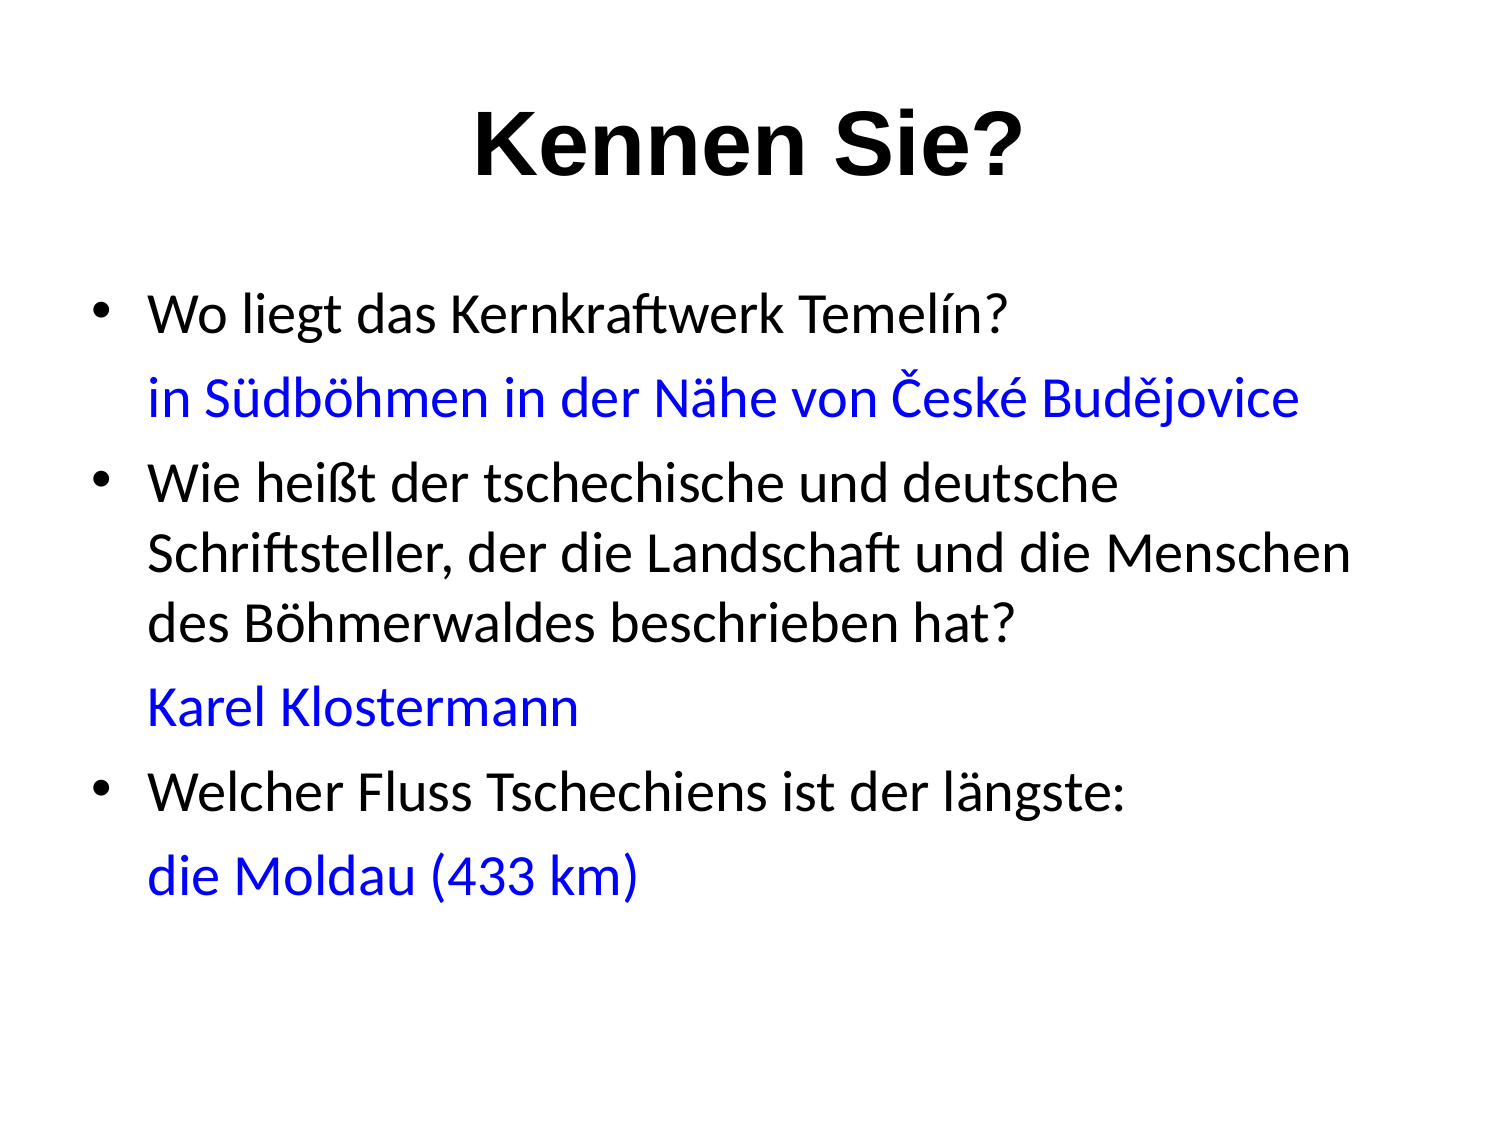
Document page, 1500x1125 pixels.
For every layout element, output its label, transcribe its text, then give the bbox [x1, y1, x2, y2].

list Wo liegt das Kernkraftwerk Temelín? in Südböhmen in der Nähe von České Budějovice Wie heißt der tschechische und deutsche Schriftsteller, der die Landschaft und die Menschen des Böhmerwaldes beschrieben hat? Karel Klostermann Welcher Fluss Tschechiens ist der längste: die Moldau (433 km) [76, 267, 1427, 1010]
title Kennen Sie? [75, 45, 1426, 233]
